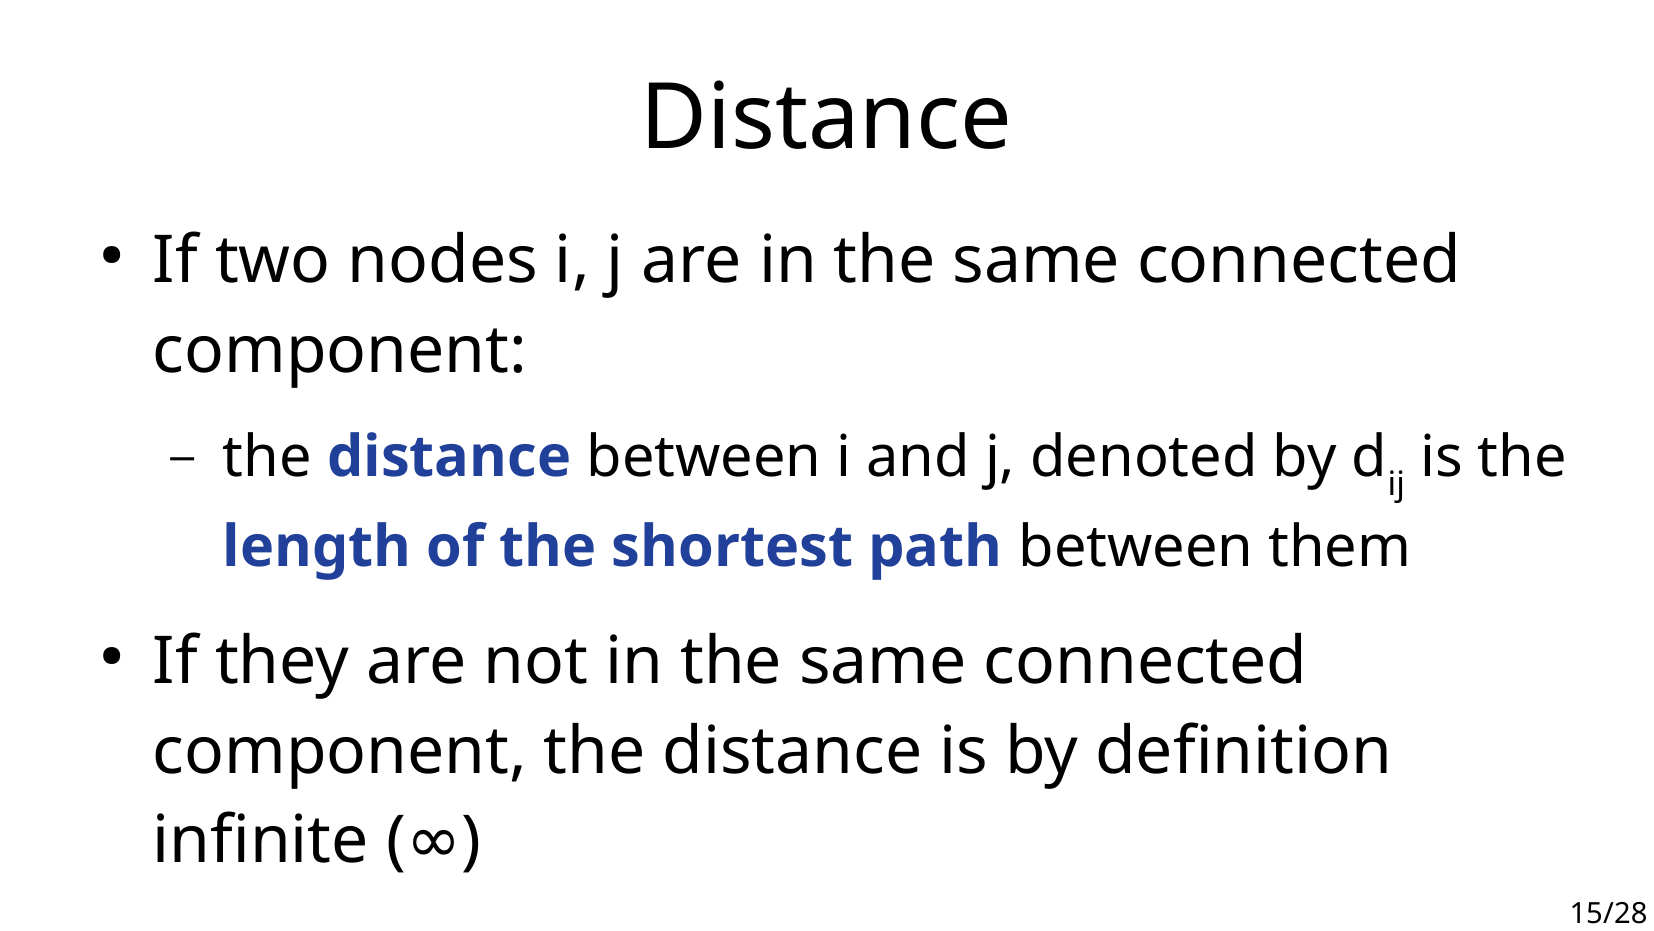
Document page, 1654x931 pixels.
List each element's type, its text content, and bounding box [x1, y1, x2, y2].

list If two nodes i, j are in the same connected component: the distance between i and j, denoted by dij is the length of the shortest path between them If they are not in the same connected component, the distance is by definition infinite (∞) [82, 211, 1571, 886]
title Distance [82, 1, 1571, 211]
